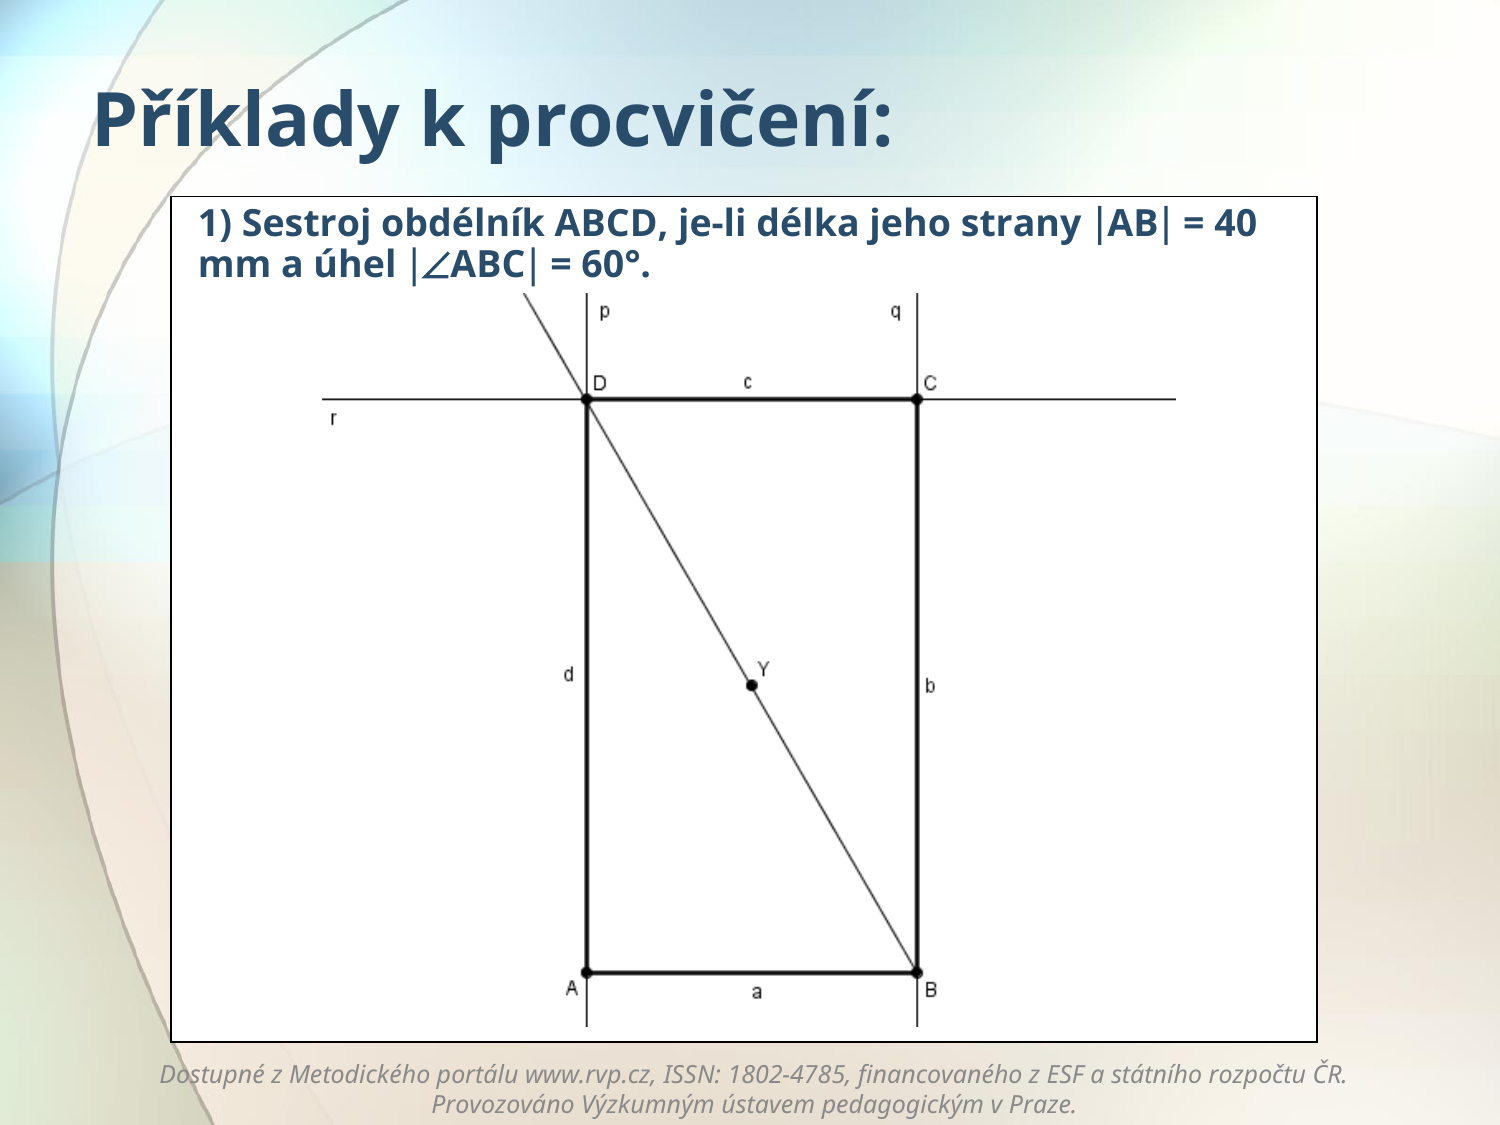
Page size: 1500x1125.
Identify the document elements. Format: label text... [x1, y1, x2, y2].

title Příklady k procvičení: [76, 74, 1412, 177]
text_box 1) Sestroj obdélník ABCD, je-li délka jeho strany AB = 40 mm a úhel ABC = 60°. [183, 198, 1306, 294]
text_box [171, 196, 1317, 1042]
picture [0, 0, 1500, 1125]
